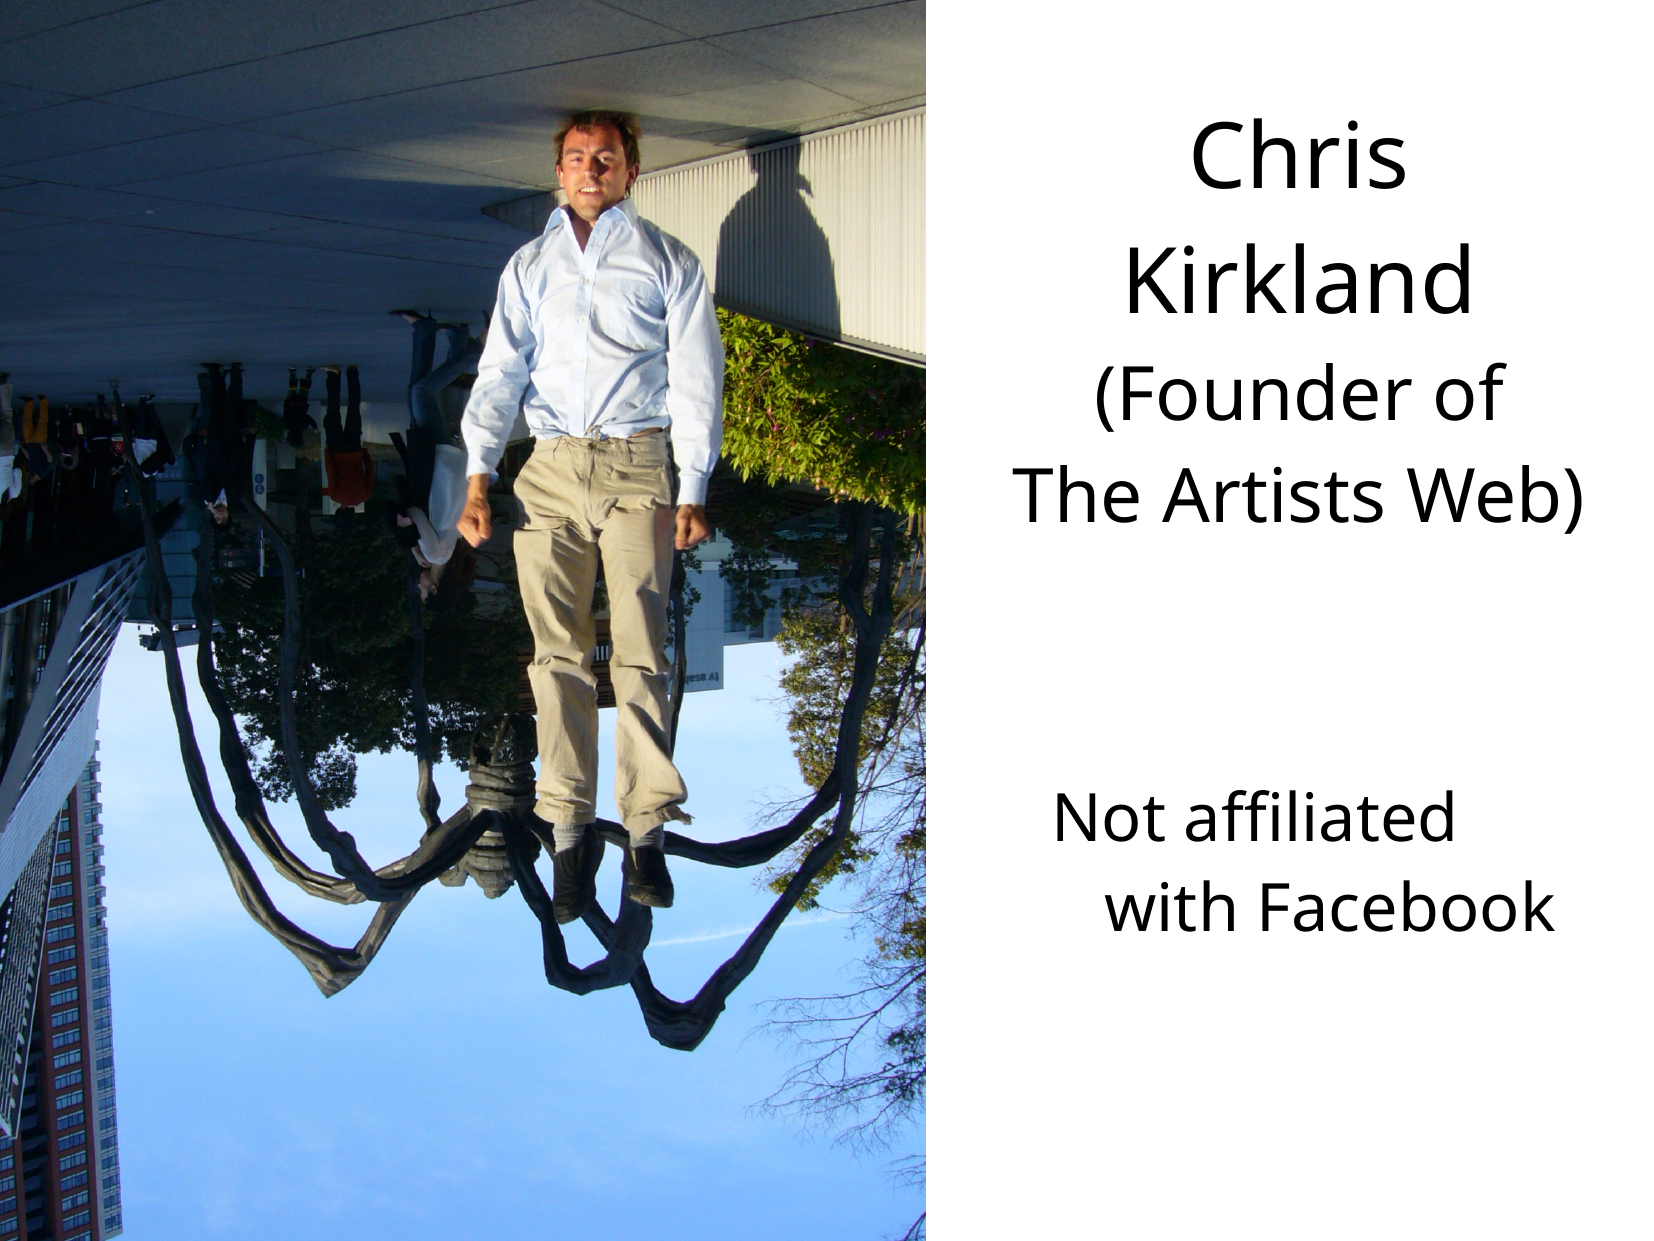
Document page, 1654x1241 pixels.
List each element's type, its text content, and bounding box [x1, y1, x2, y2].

list Not affiliated with Facebook [1033, 649, 1572, 1109]
title Chris Kirkland (Founder of The Artists Web) [1003, 118, 1595, 517]
picture [0, 0, 926, 1241]
